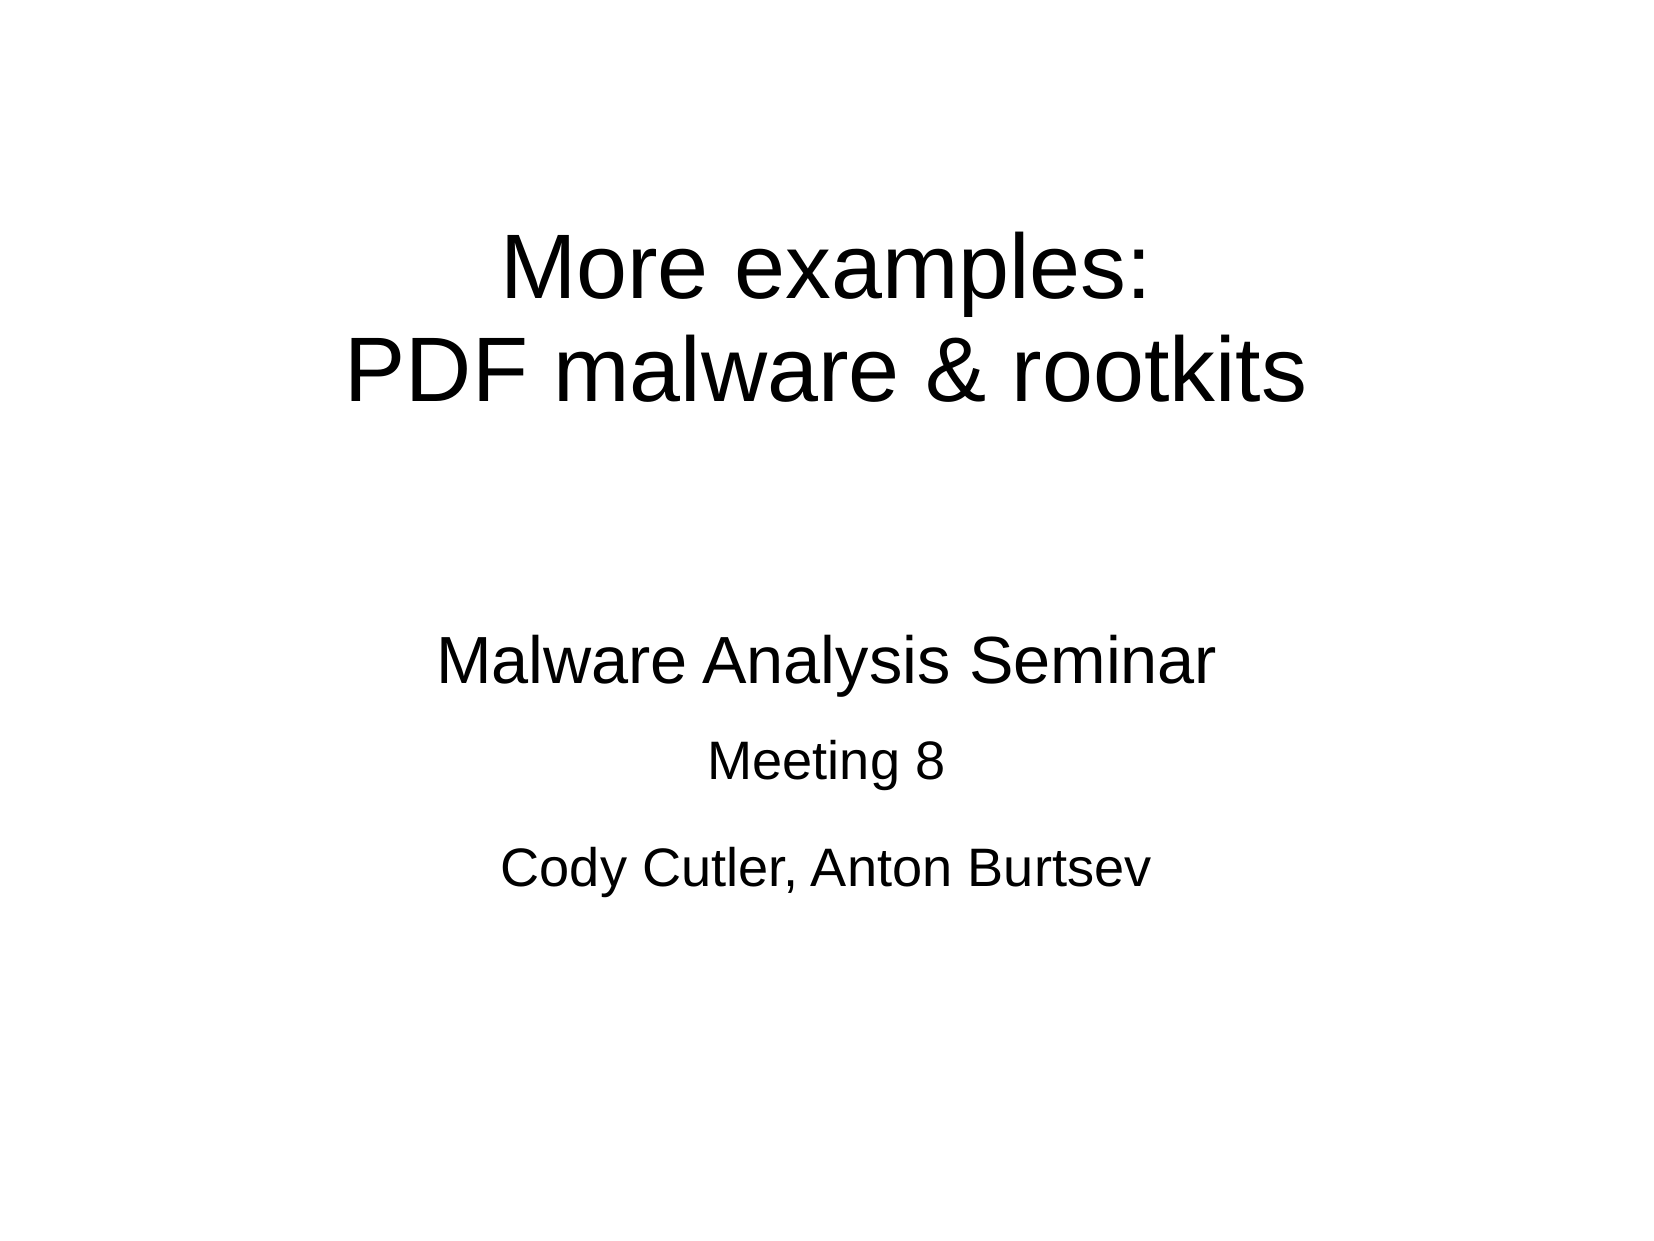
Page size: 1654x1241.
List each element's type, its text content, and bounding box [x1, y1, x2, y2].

title More examples: PDF malware & rootkits [82, 214, 1571, 412]
subtitle Malware Analysis Seminar Meeting 8 Cody Cutler, Anton Burtsev [82, 412, 1571, 1109]
